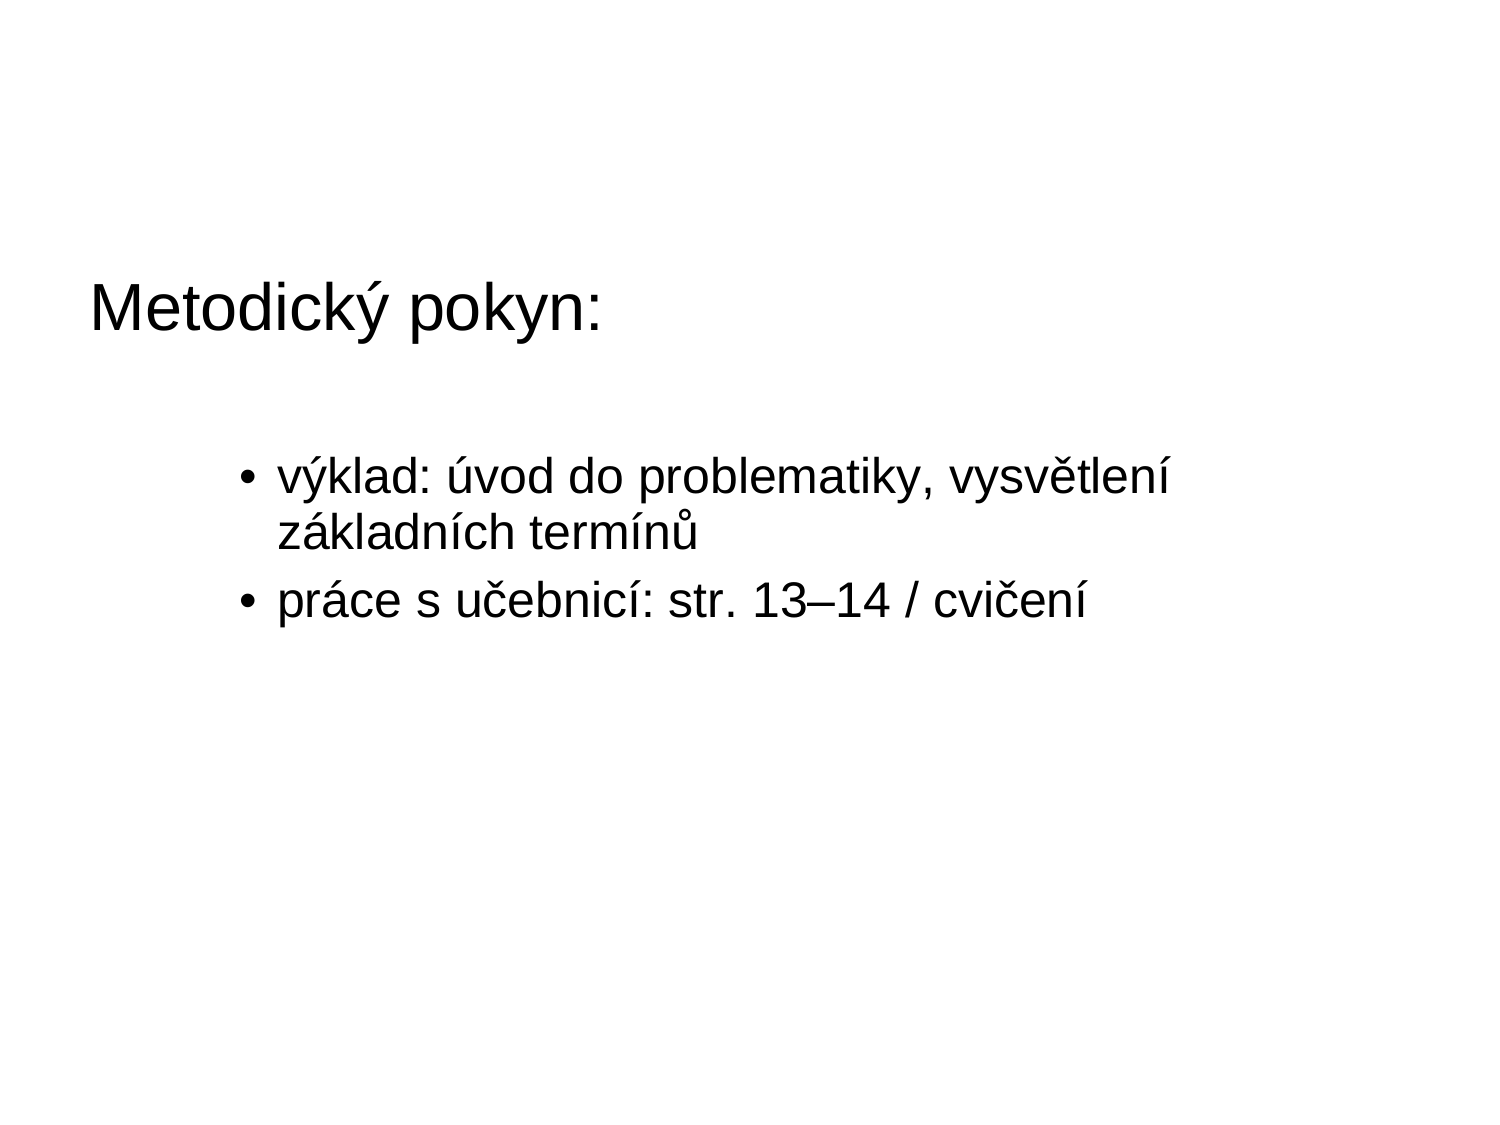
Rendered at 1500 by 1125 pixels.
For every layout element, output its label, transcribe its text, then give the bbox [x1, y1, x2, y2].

list Metodický pokyn: výklad: úvod do problematiky, vysvětlení základních termínů práce s učebnicí: str. 13–14 / cvičení [75, 262, 1426, 1006]
